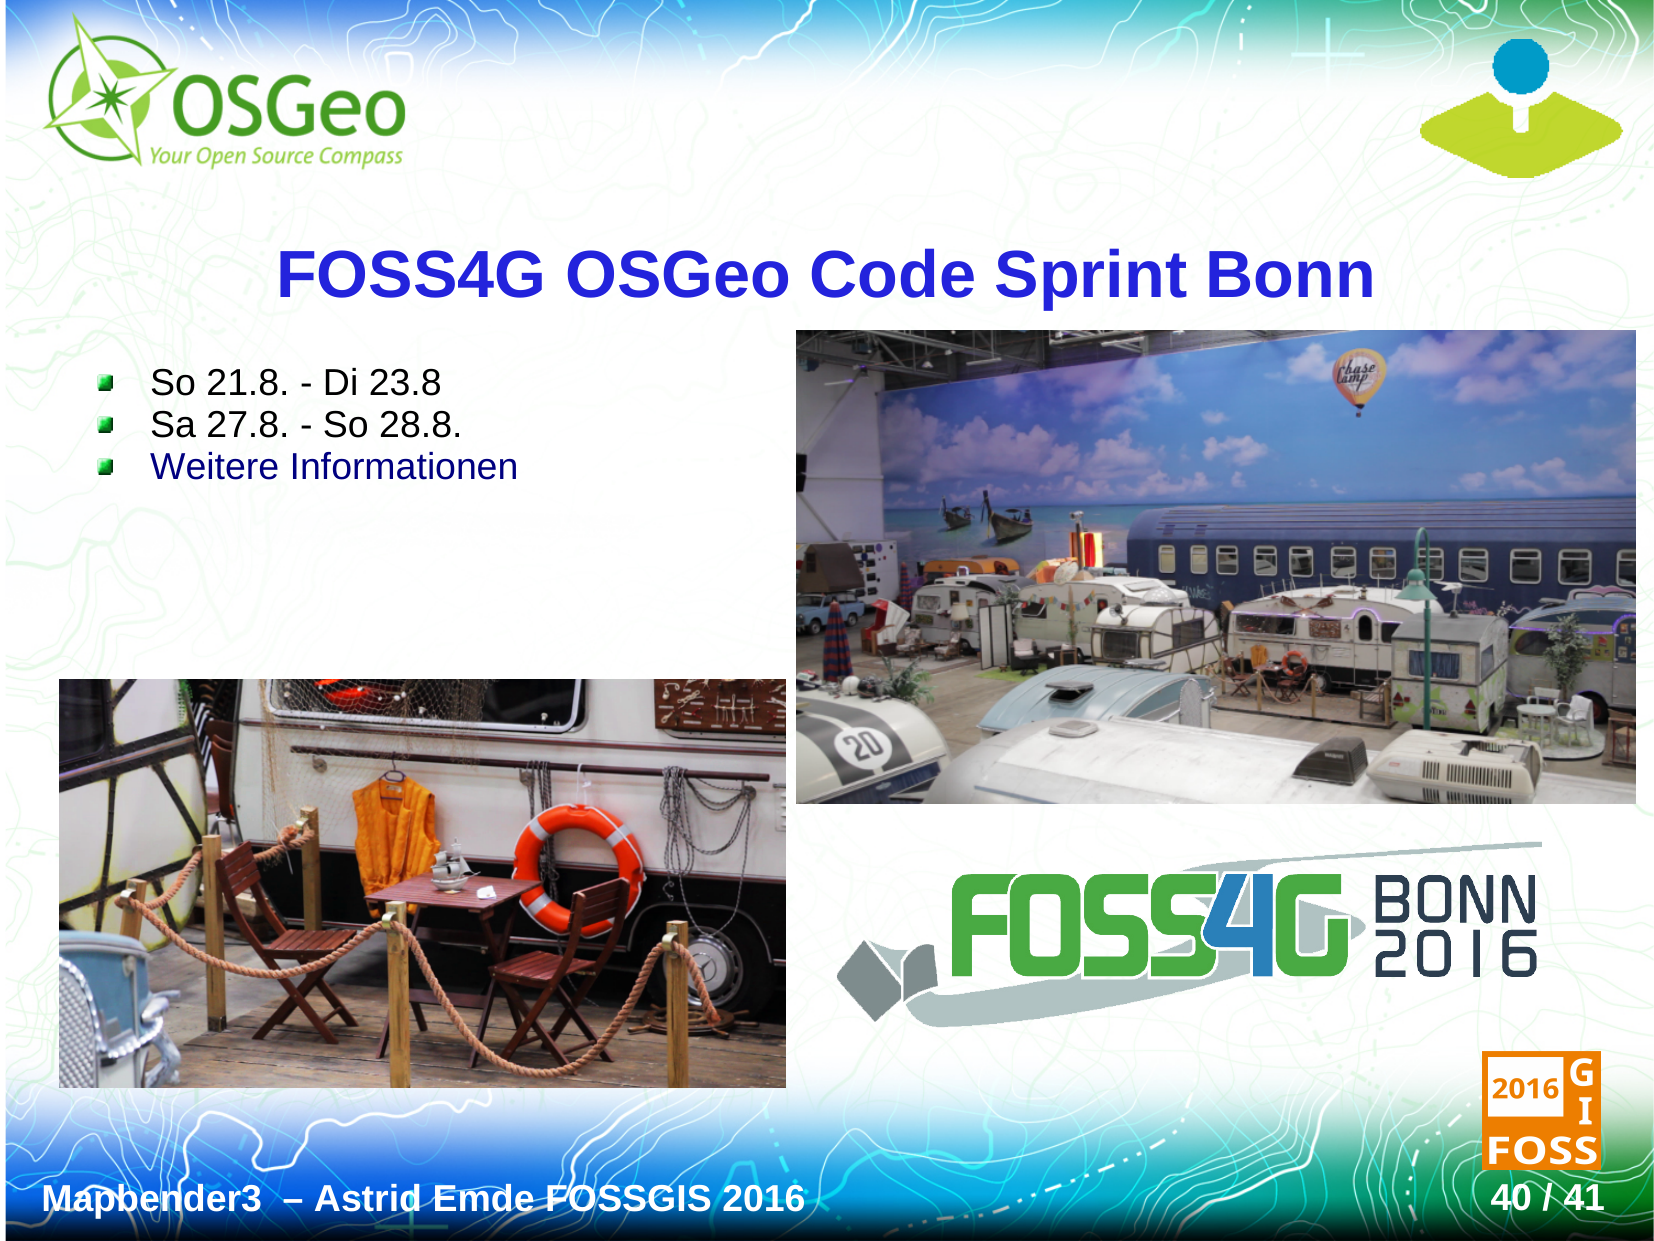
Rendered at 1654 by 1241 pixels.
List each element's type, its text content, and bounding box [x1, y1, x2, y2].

title FOSS4G OSGeo Code Sprint Bonn [82, 200, 1571, 349]
text_box So 21.8. - Di 23.8 Sa 27.8. - So 28.8. Weitere Informationen [64, 354, 945, 626]
picture [5, 0, 1654, 1241]
